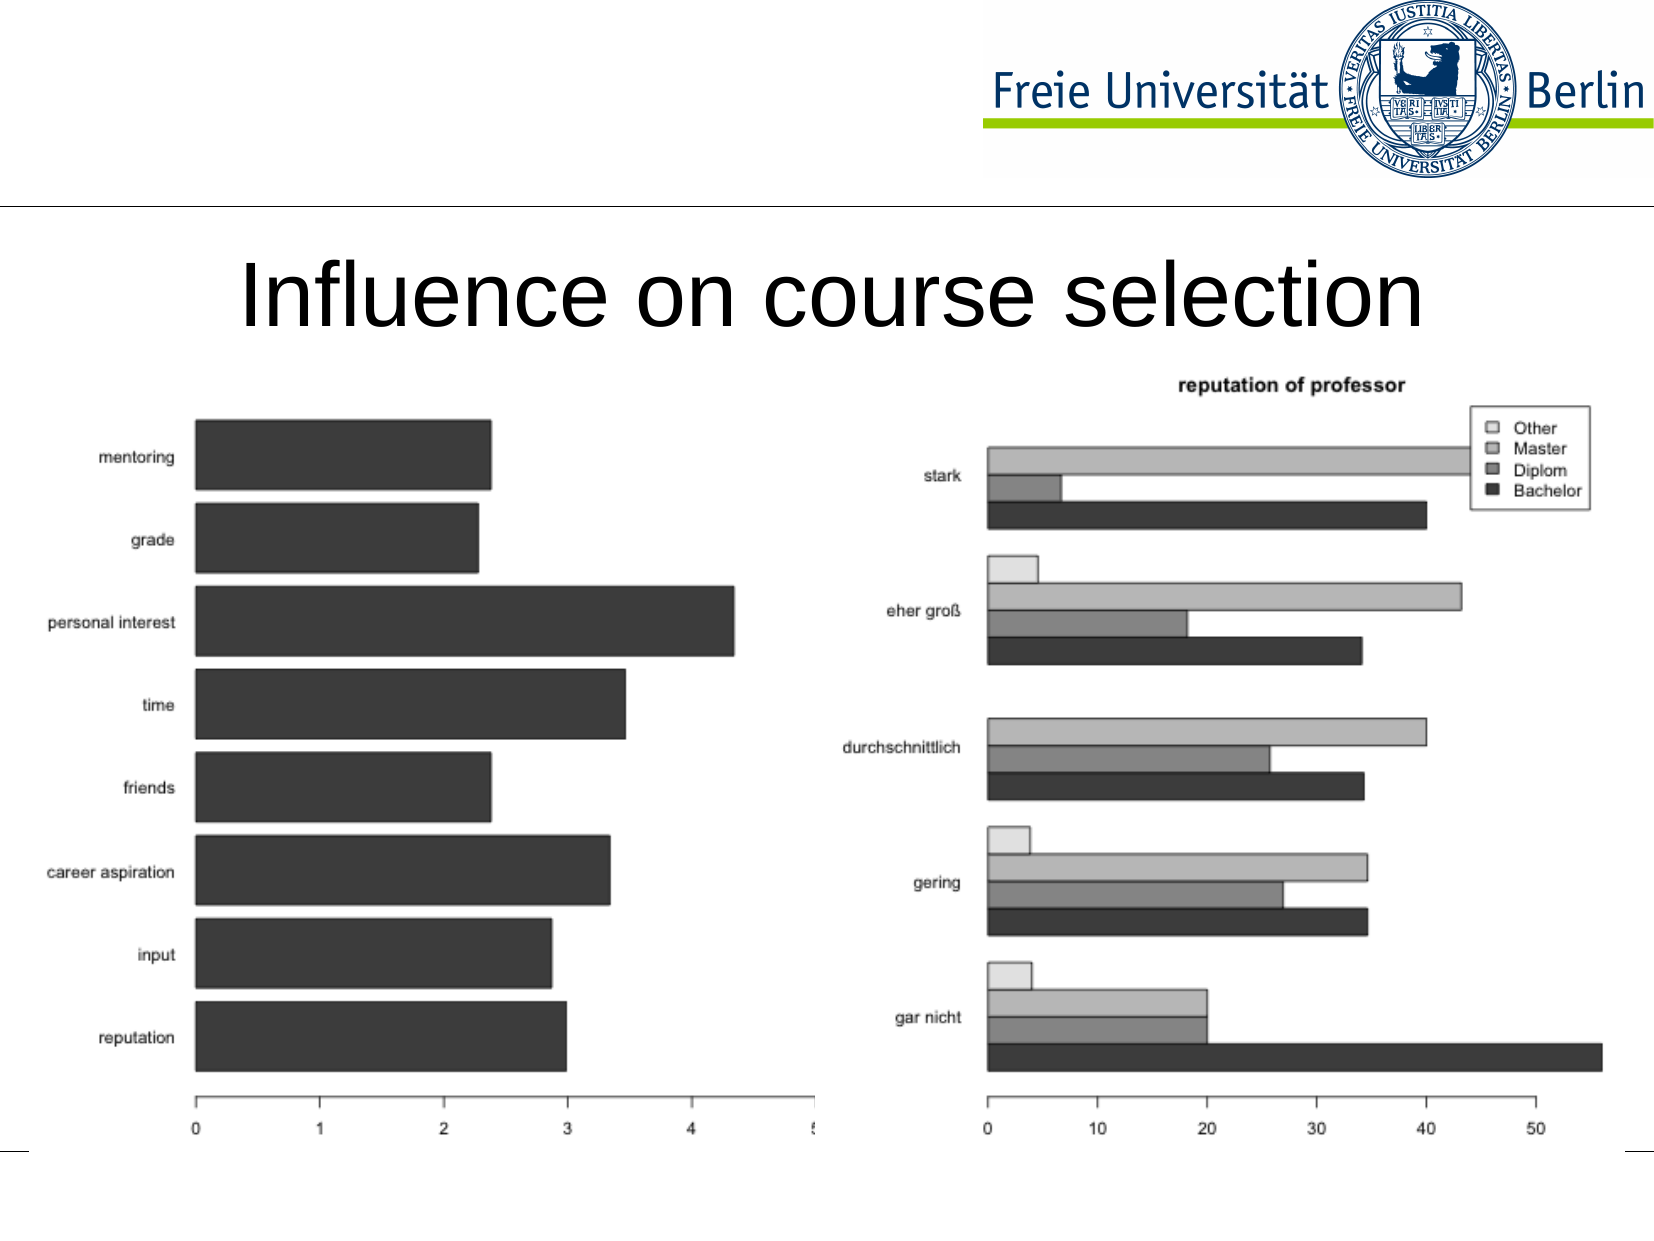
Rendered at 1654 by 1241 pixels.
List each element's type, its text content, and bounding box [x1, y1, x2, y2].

picture [983, 0, 1654, 178]
title Influence on course selection [88, 243, 1577, 347]
picture [29, 372, 1625, 1232]
